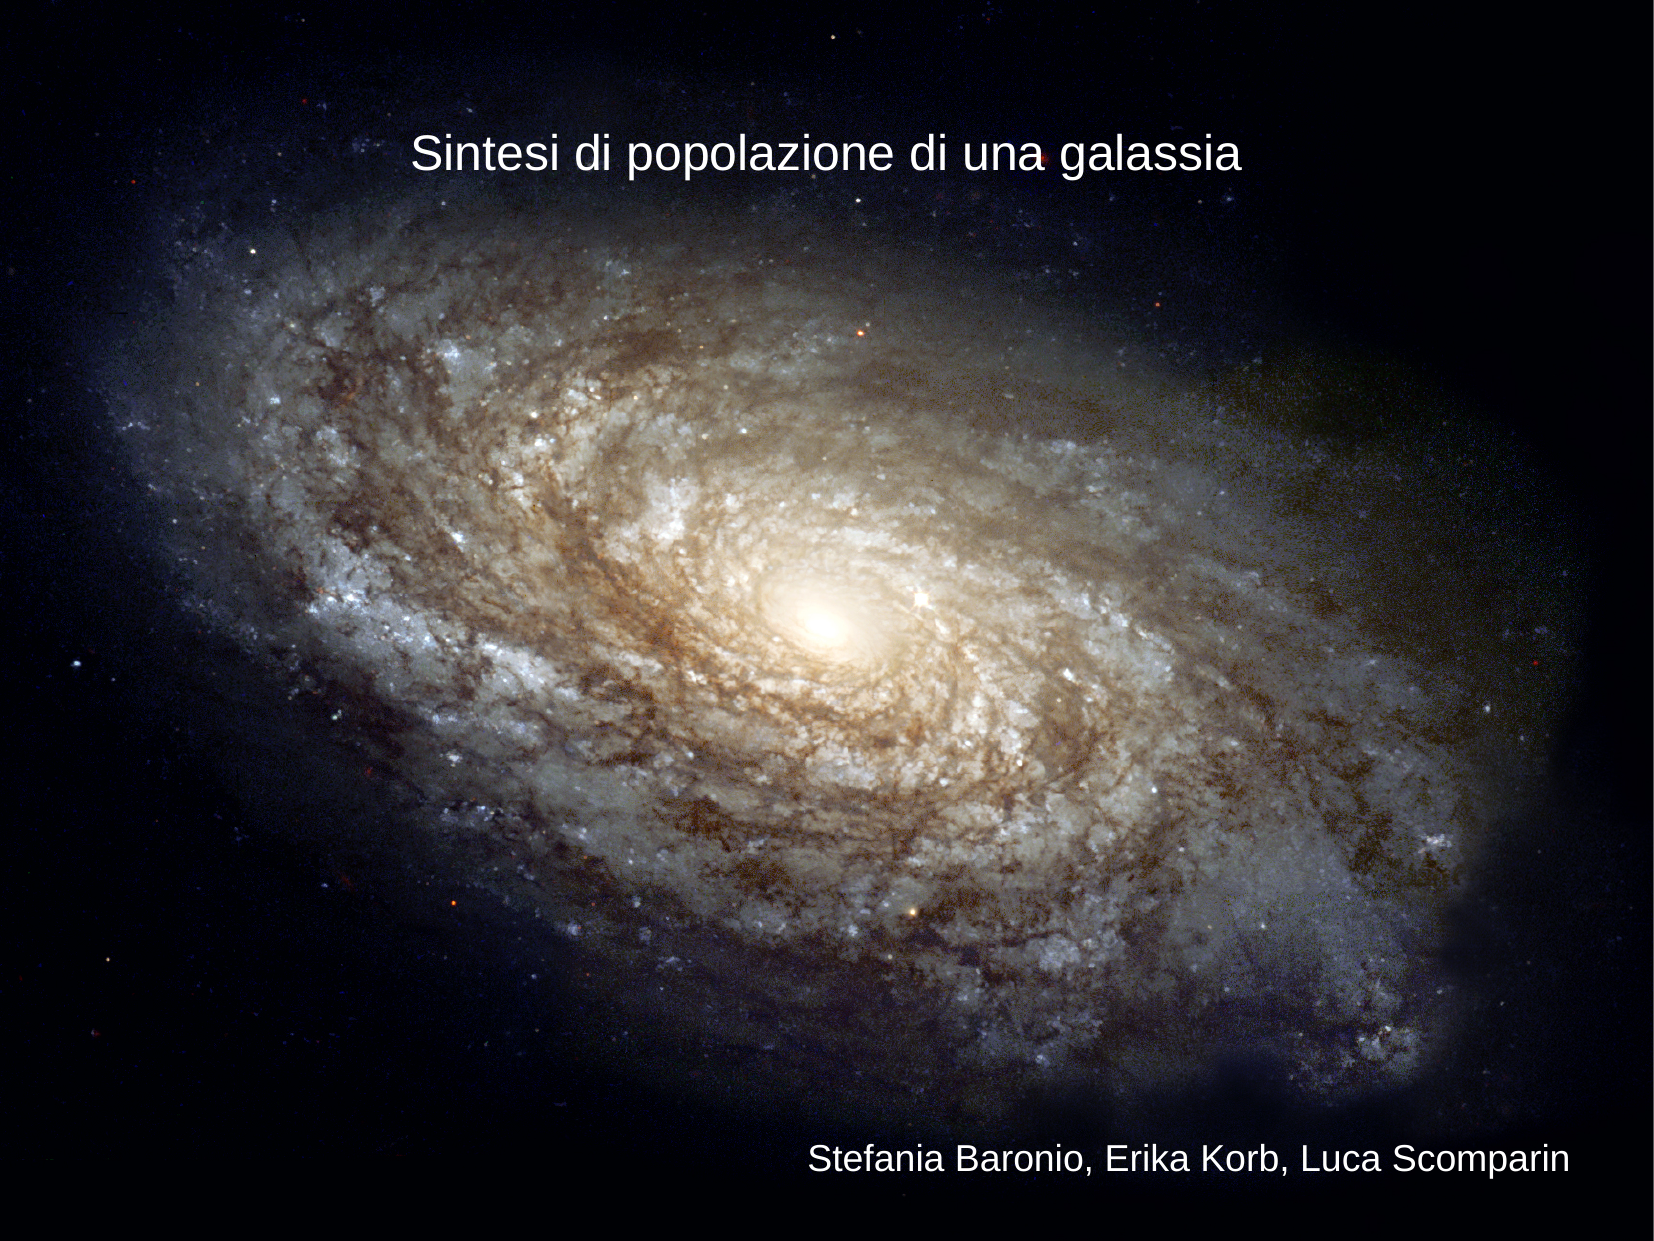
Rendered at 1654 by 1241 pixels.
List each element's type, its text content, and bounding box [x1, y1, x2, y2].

subtitle Stefania Baronio, Erika Korb, Luca Scomparin [82, 1123, 1571, 1193]
title Sintesi di popolazione di una galassia [82, 49, 1571, 257]
picture [0, 0, 1654, 1241]
